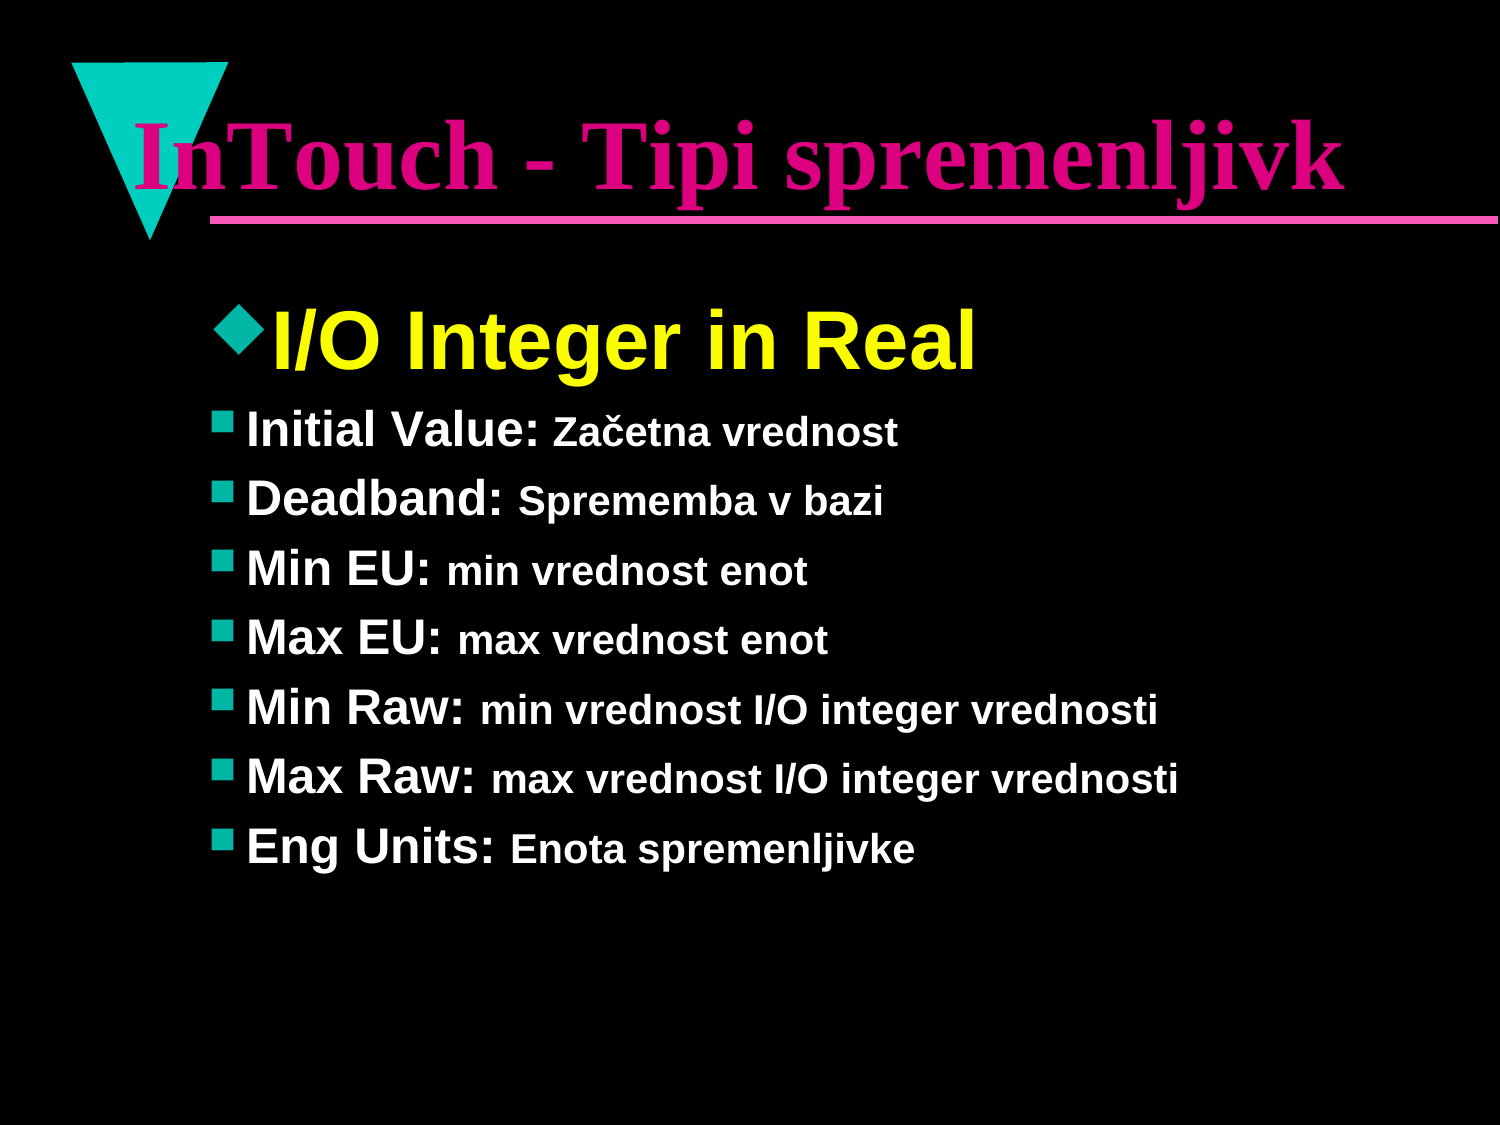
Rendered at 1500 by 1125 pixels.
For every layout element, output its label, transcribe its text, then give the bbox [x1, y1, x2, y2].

list I/O Integer in Real Initial Value: Začetna vrednost Deadband: Sprememba v bazi Min EU: min vrednost enot Max EU: max vrednost enot Min Raw: min vrednost I/O integer vrednosti Max Raw: max vrednost I/O integer vrednosti Eng Units: Enota spremenljivke [118, 289, 1498, 965]
title InTouch - Tipi spremenljivk [117, 63, 1426, 251]
